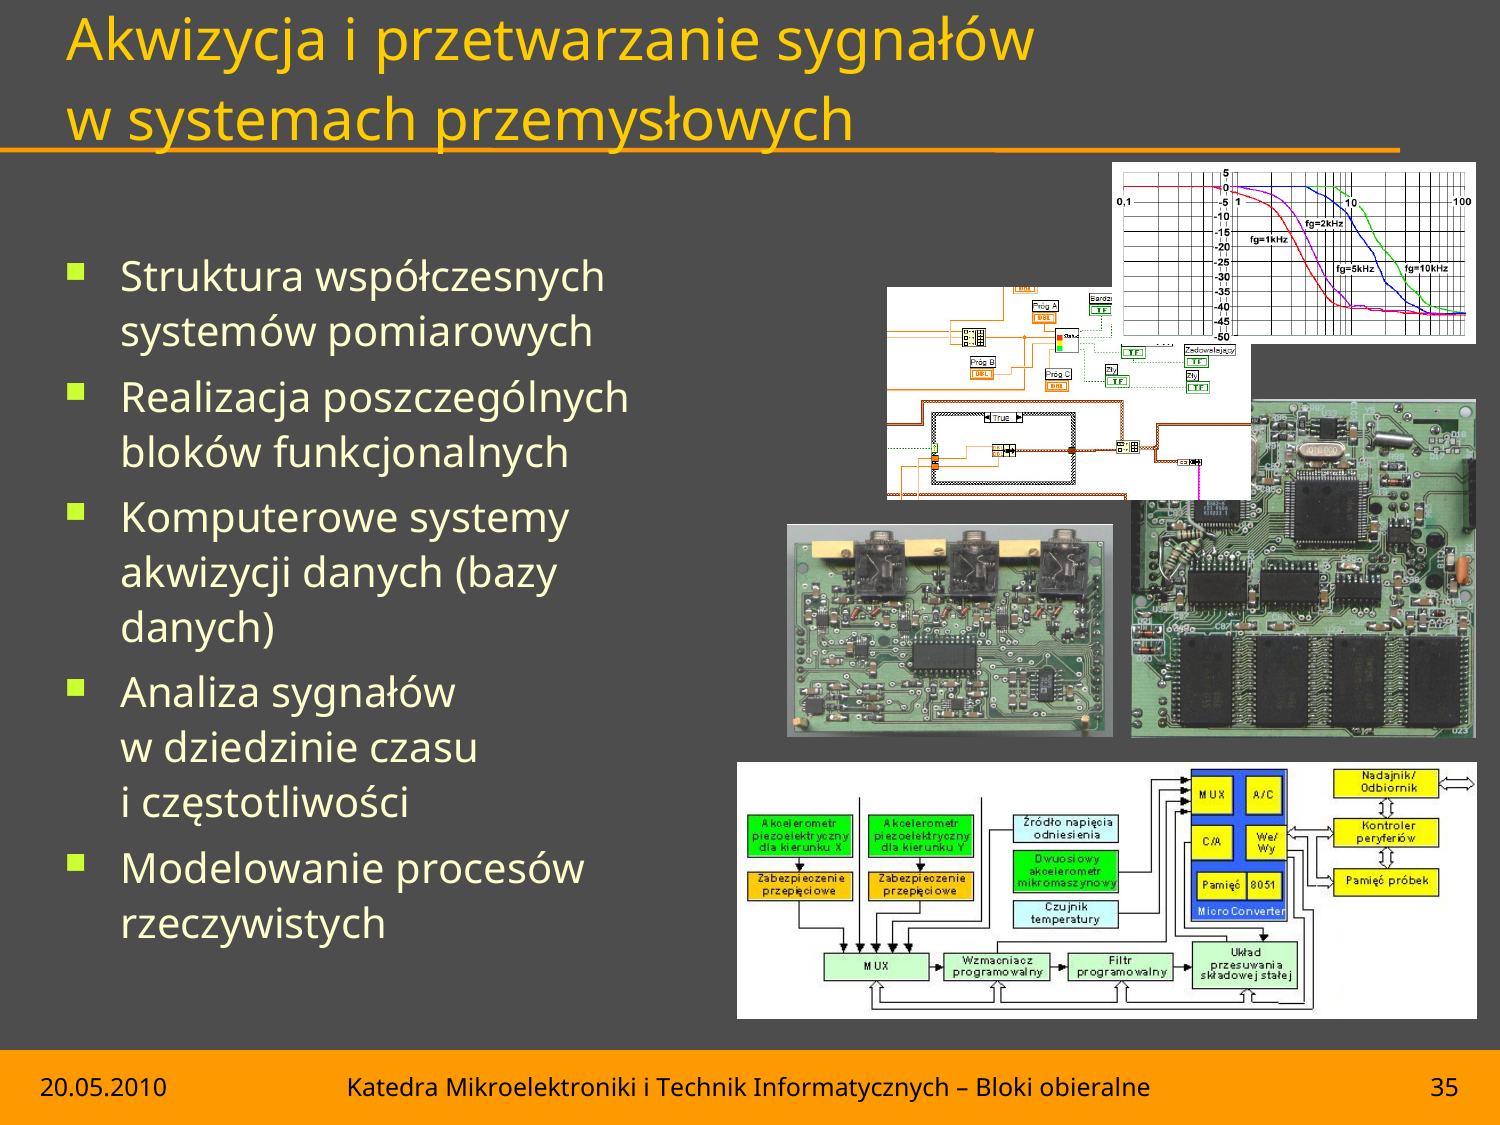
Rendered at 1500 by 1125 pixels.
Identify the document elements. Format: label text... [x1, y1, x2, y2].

picture [787, 524, 1113, 738]
picture [887, 162, 1476, 738]
title Akwizycja i przetwarzanie sygnałów w systemach przemysłowych [52, 0, 1469, 156]
picture [737, 762, 1477, 1019]
text_box Struktura współczesnych systemów pomiarowych Realizacja poszczególnych bloków funkcjonalnych Komputerowe systemy akwizycji danych (bazy danych) Analiza sygnałów w dziedzinie czasu i częstotliwości Modelowanie procesów rzeczywistych [50, 237, 726, 1013]
